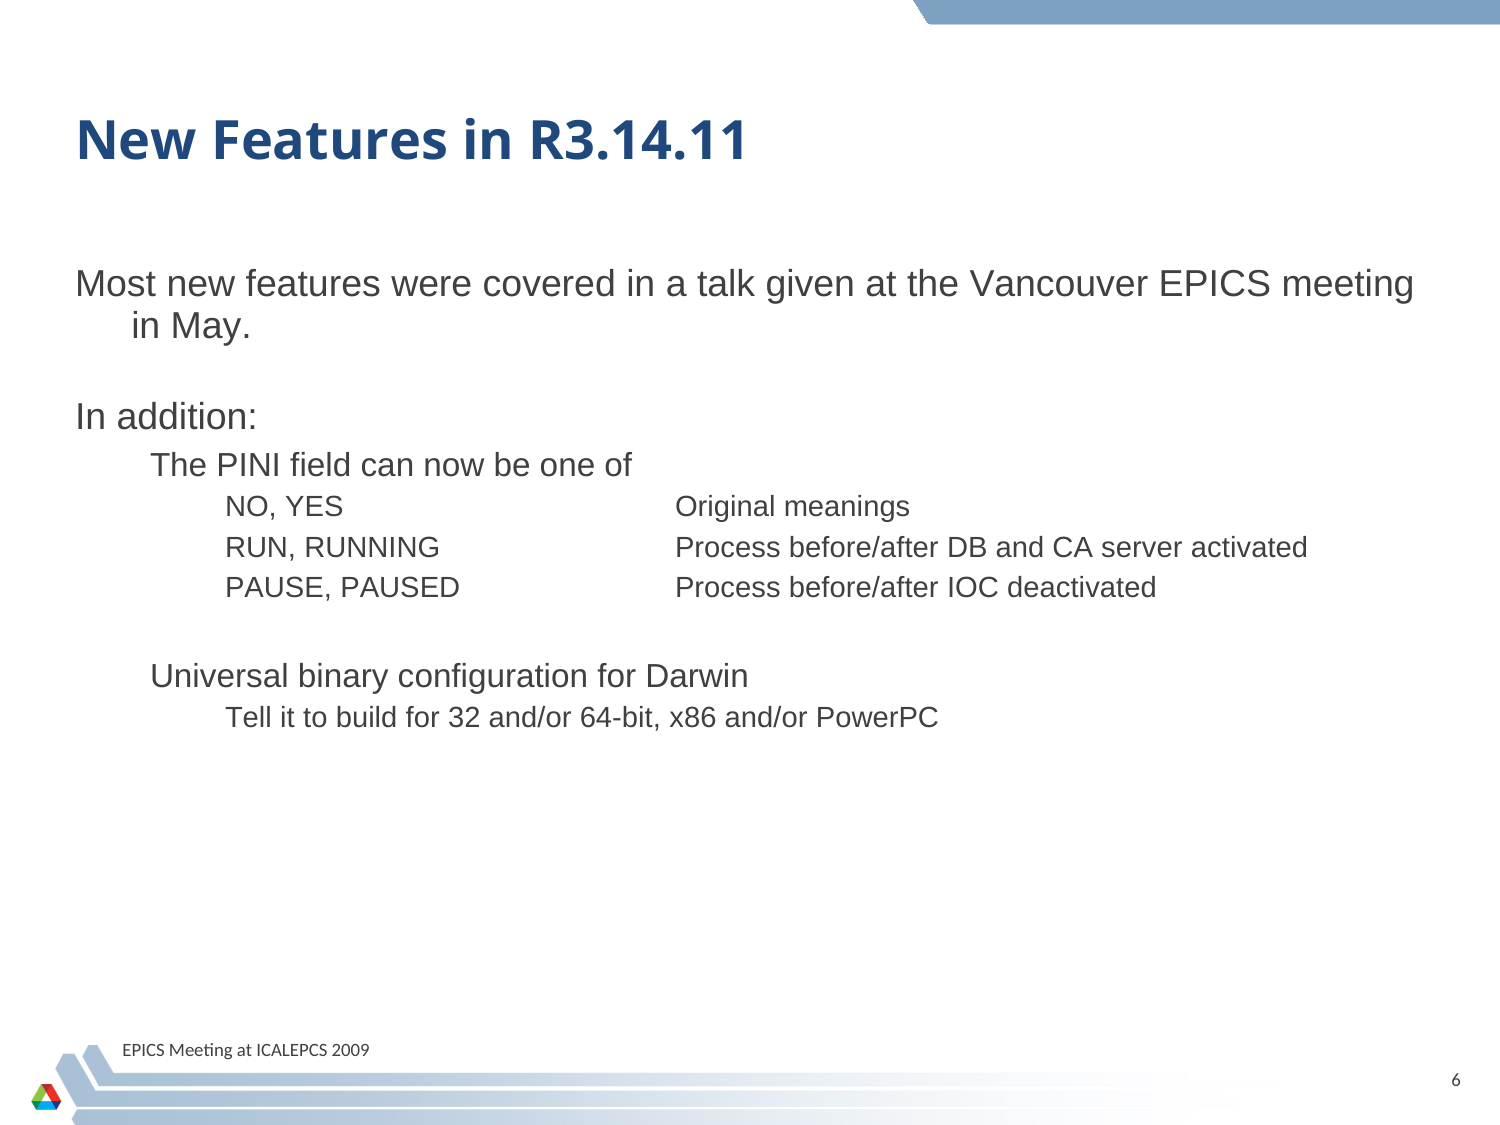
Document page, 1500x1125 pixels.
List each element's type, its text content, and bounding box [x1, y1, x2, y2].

title New Features in R3.14.11 [75, 45, 1426, 233]
picture [0, 0, 1500, 26]
picture [0, 1037, 1500, 1125]
list Most new features were covered in a talk given at the Vancouver EPICS meeting in May. In addition: The PINI field can now be one of NO, YES Original meanings RUN, RUNNING Process before/after DB and CA server activated PAUSE, PAUSED Process before/after IOC deactivated Universal binary configuration for Darwin Tell it to build for 32 and/or 64-bit, x86 and/or PowerPC [75, 262, 1426, 1006]
